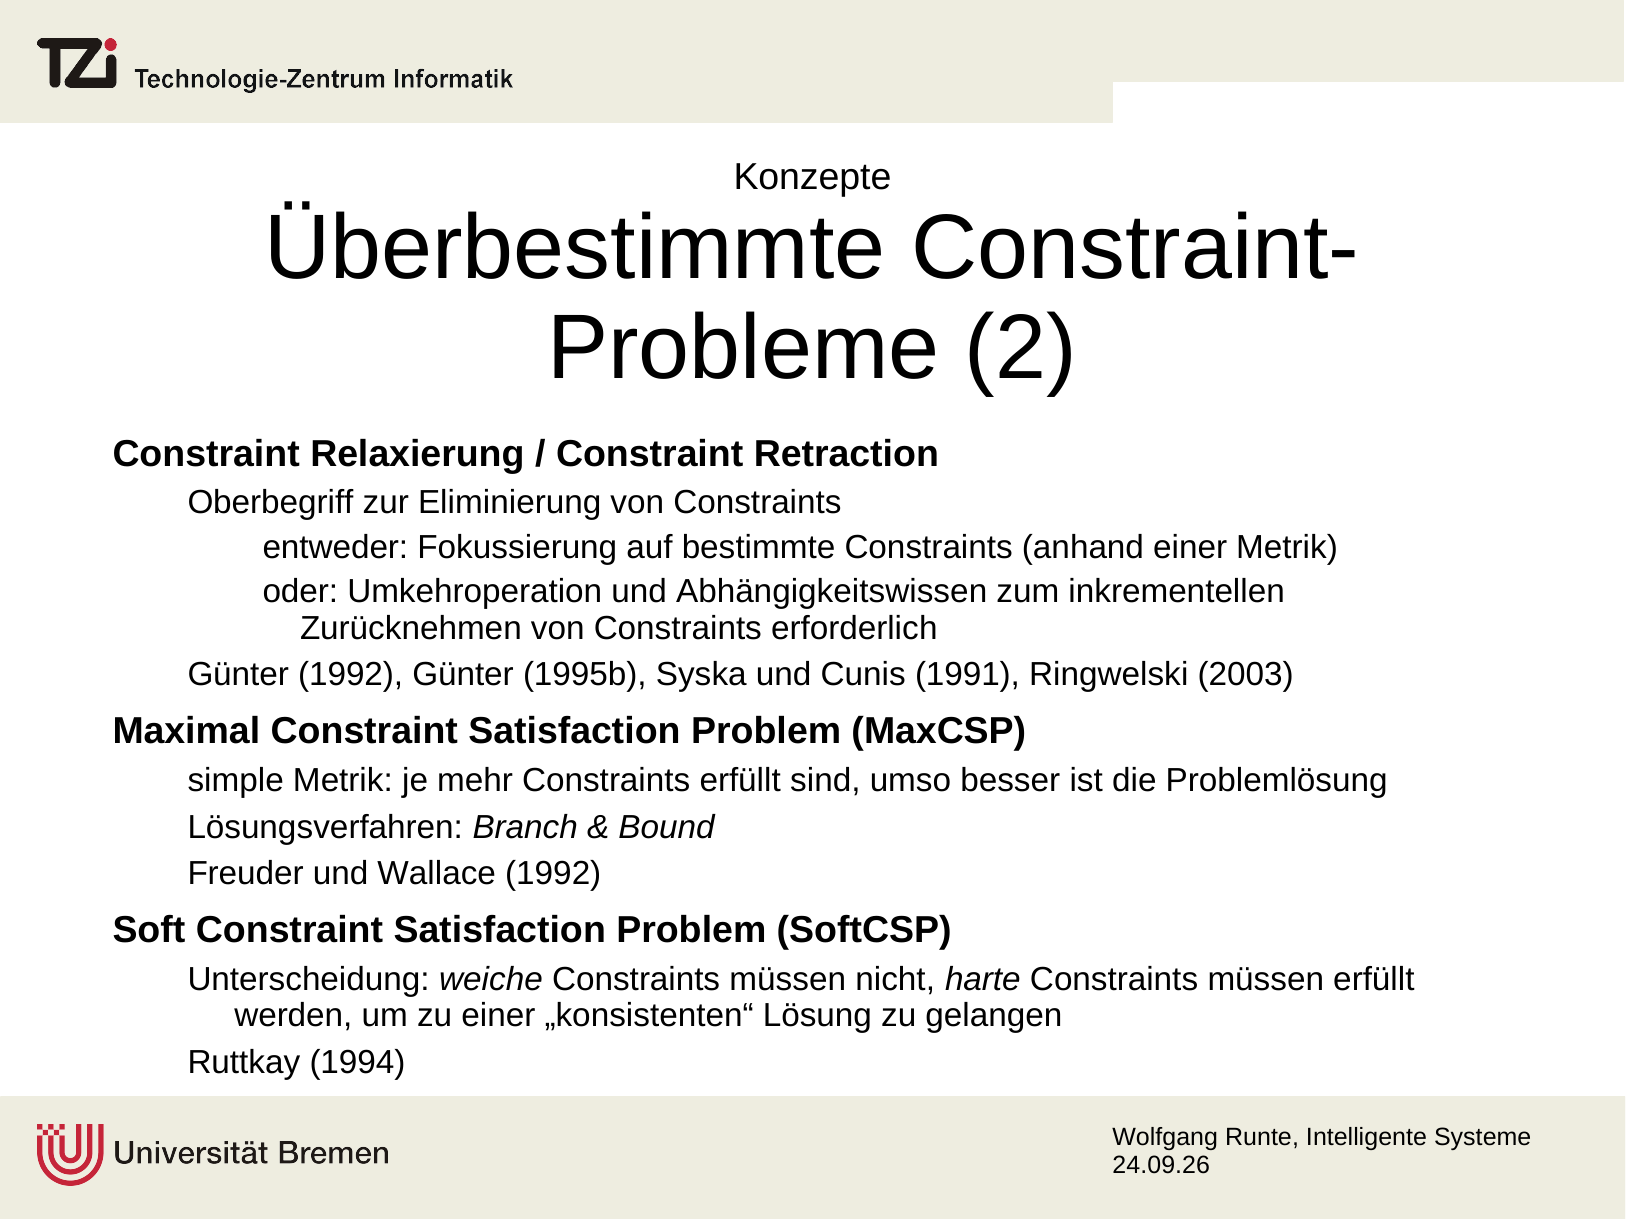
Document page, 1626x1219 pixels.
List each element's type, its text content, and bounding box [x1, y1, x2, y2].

title Konzepte Überbestimmte Constraint-Probleme (2) [112, 156, 1513, 400]
list Constraint Relaxierung / Constraint Retraction Oberbegriff zur Eliminierung von Constraints entweder: Fokussierung auf bestimmte Constraints (anhand einer Metrik) oder: Umkehroperation und Abhängigkeitswissen zum inkrementellen Zurücknehmen von Constraints erforderlich Günter (1992), Günter (1995b), Syska und Cunis (1991), Ringwelski (2003) Maximal Constraint Satisfaction Problem (MaxCSP) simple Metrik: je mehr Constraints erfüllt sind, umso besser ist die Problemlösung Lösungsverfahren: Branch & Bound Freuder und Wallace (1992) Soft Constraint Satisfaction Problem (SoftCSP) Unterscheidung: weiche Constraints müssen nicht, harte Constraints müssen erfüllt werden, um zu einer „konsistenten“ Lösung zu gelangen Ruttkay (1994) [112, 433, 1513, 1088]
picture [37, 1124, 388, 1186]
picture [37, 38, 513, 93]
